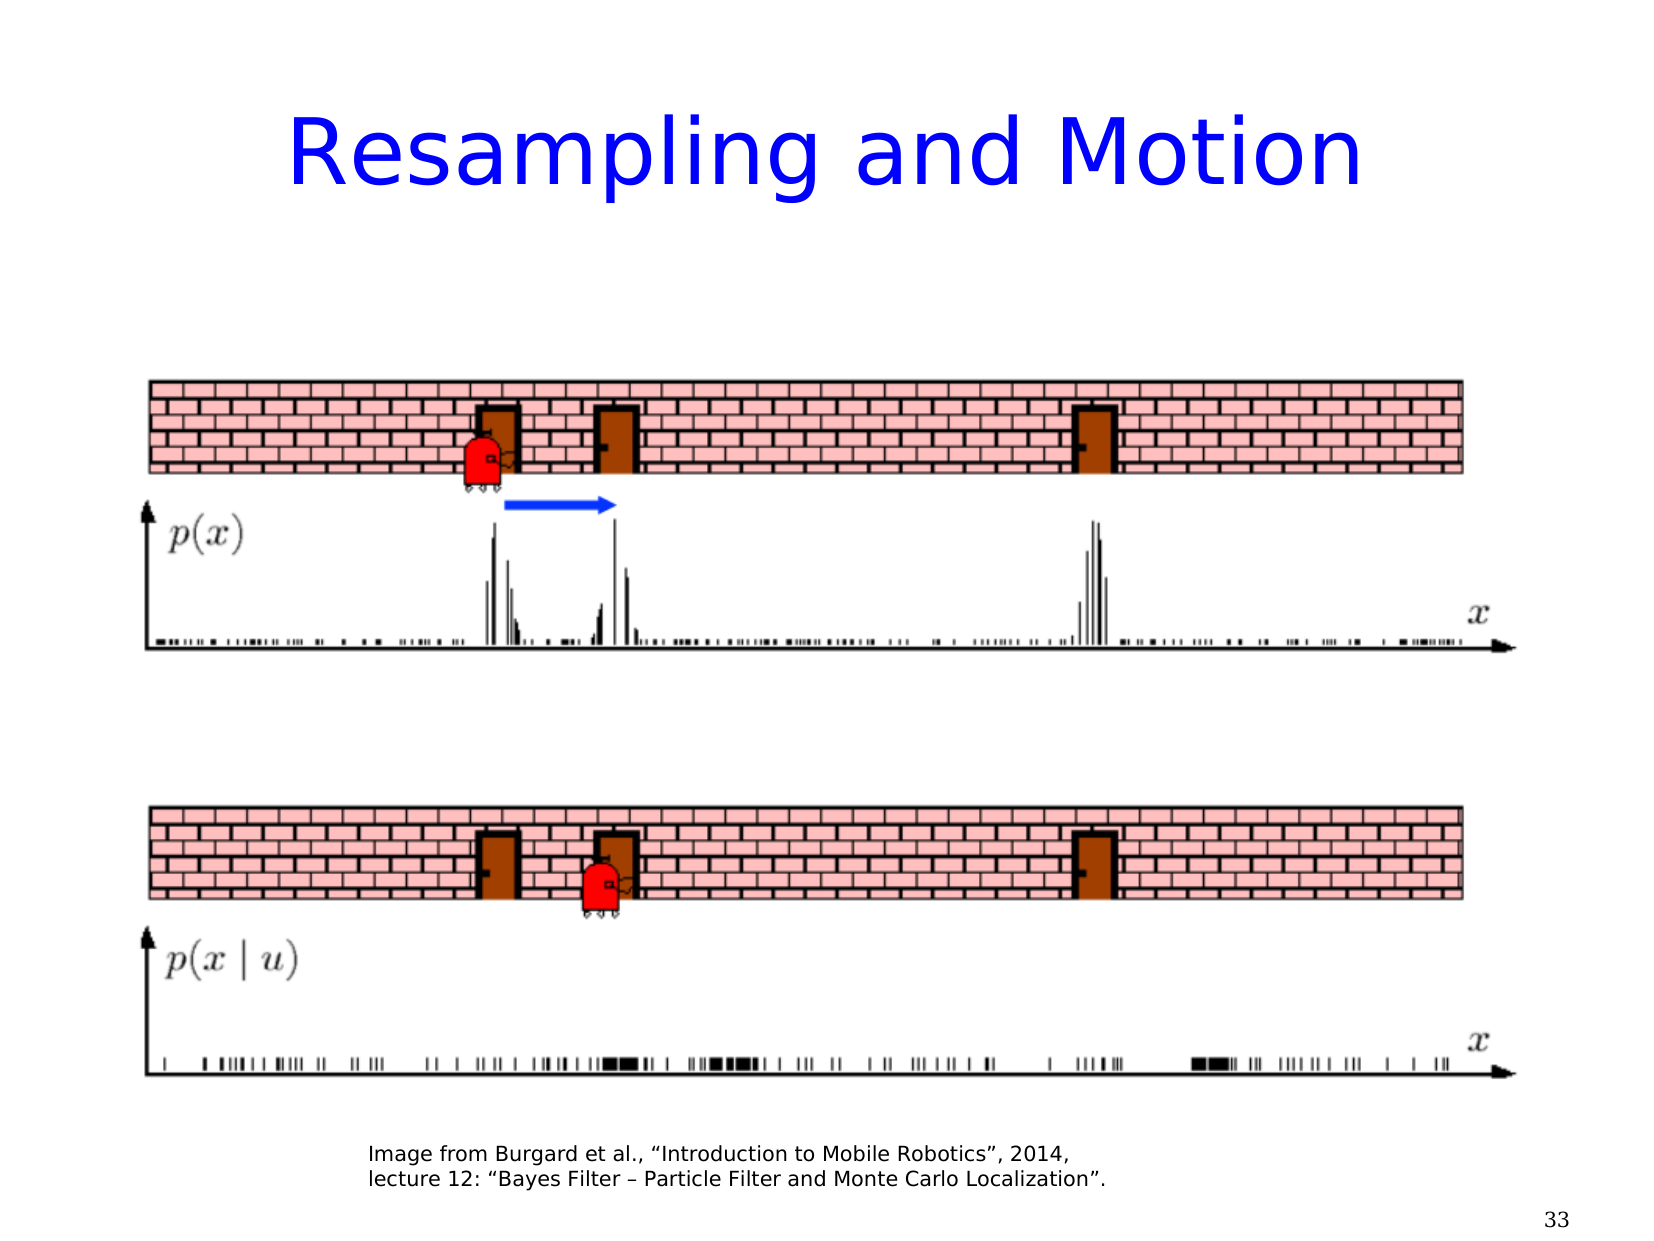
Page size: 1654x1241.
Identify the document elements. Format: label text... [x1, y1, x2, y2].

picture [98, 337, 1586, 1137]
title Resampling and Motion [82, 49, 1571, 257]
text_box Image from Burgard et al., “Introduction to Mobile Robotics”, 2014, lecture 12: “Bayes Filter – Particle Filter and Monte Carlo Localization”. [353, 1135, 1127, 1224]
